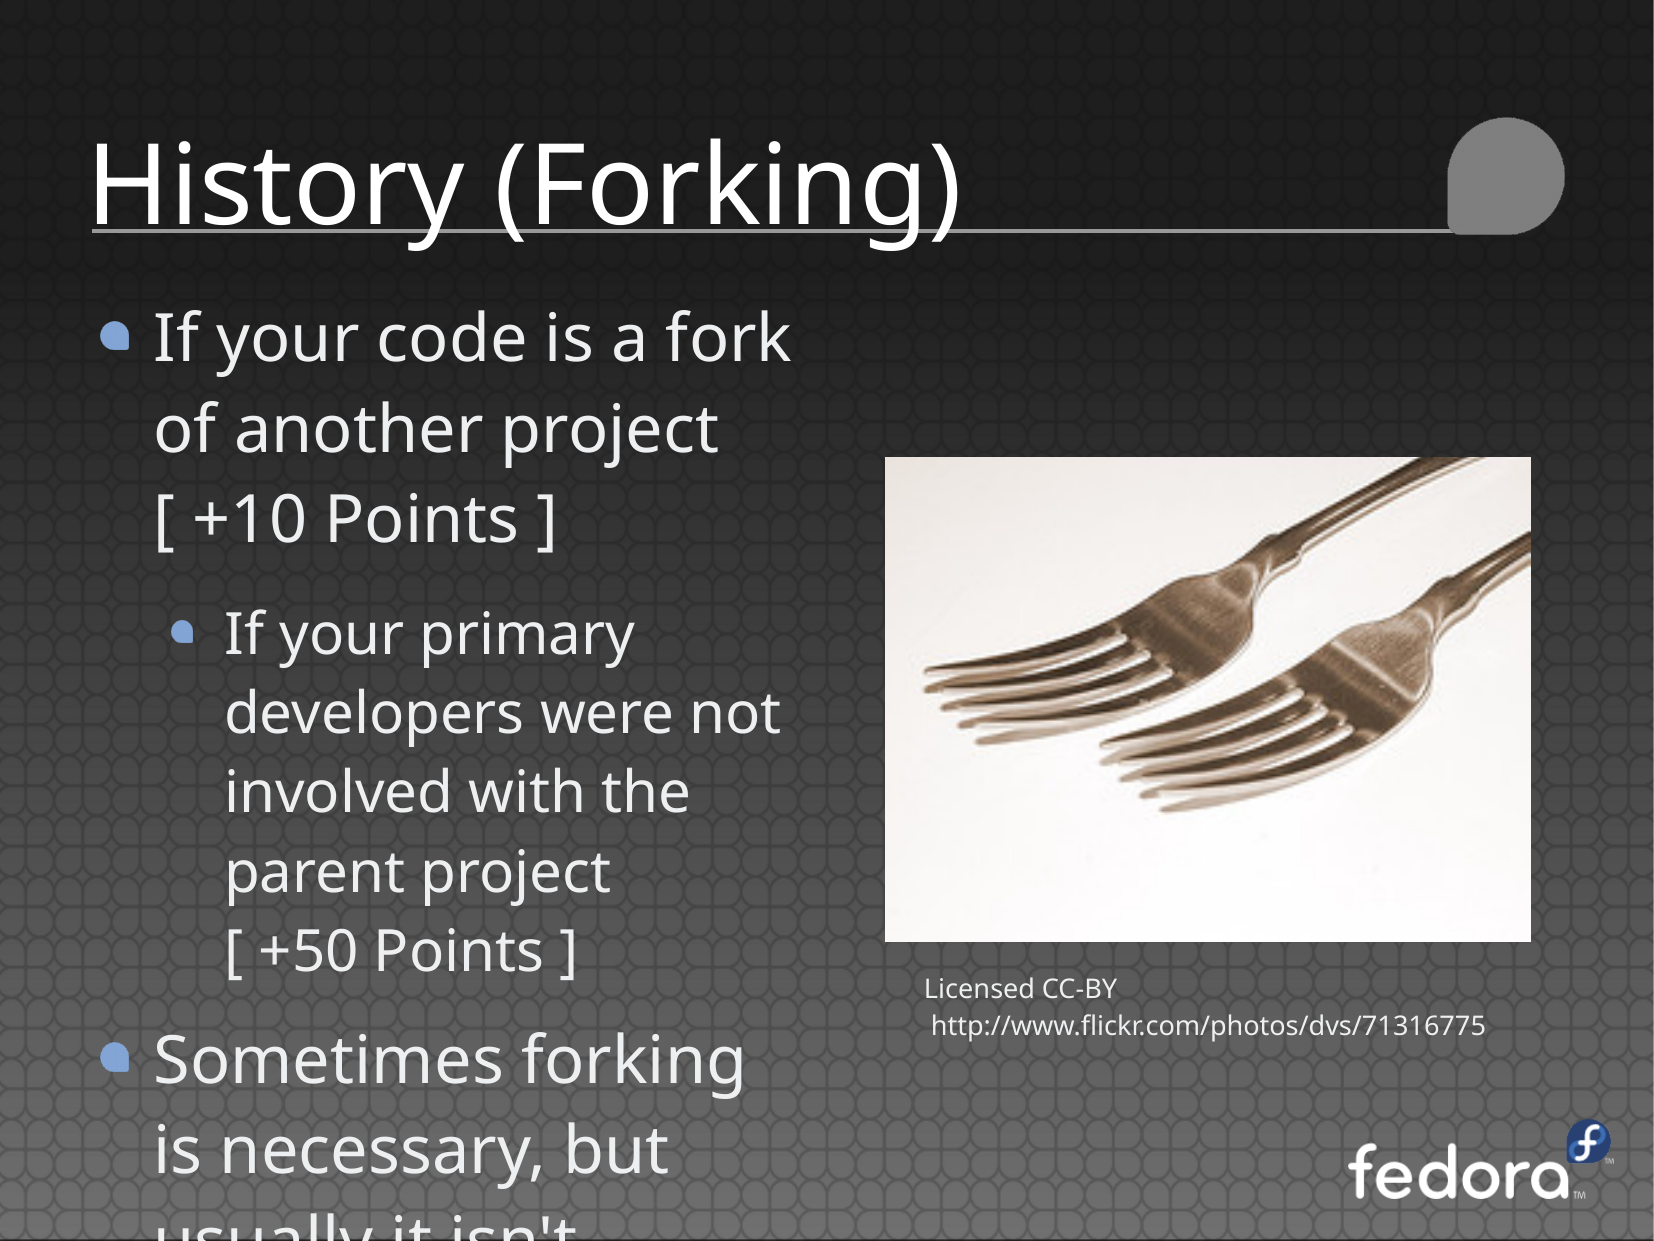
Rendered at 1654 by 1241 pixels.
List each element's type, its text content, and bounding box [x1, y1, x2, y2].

text_box Licensed CC-BY http://www.flickr.com/photos/dvs/71316775 [917, 962, 1493, 1040]
picture [510, 1233, 528, 1241]
list If your code is a fork of another project [ +10 Points ] If your primary developers were not involved with the parent project [ +50 Points ] Sometimes forking is necessary, but usually it isn't. [82, 290, 809, 1149]
picture [0, 0, 1654, 1241]
title History (Forking) [86, 112, 1576, 249]
